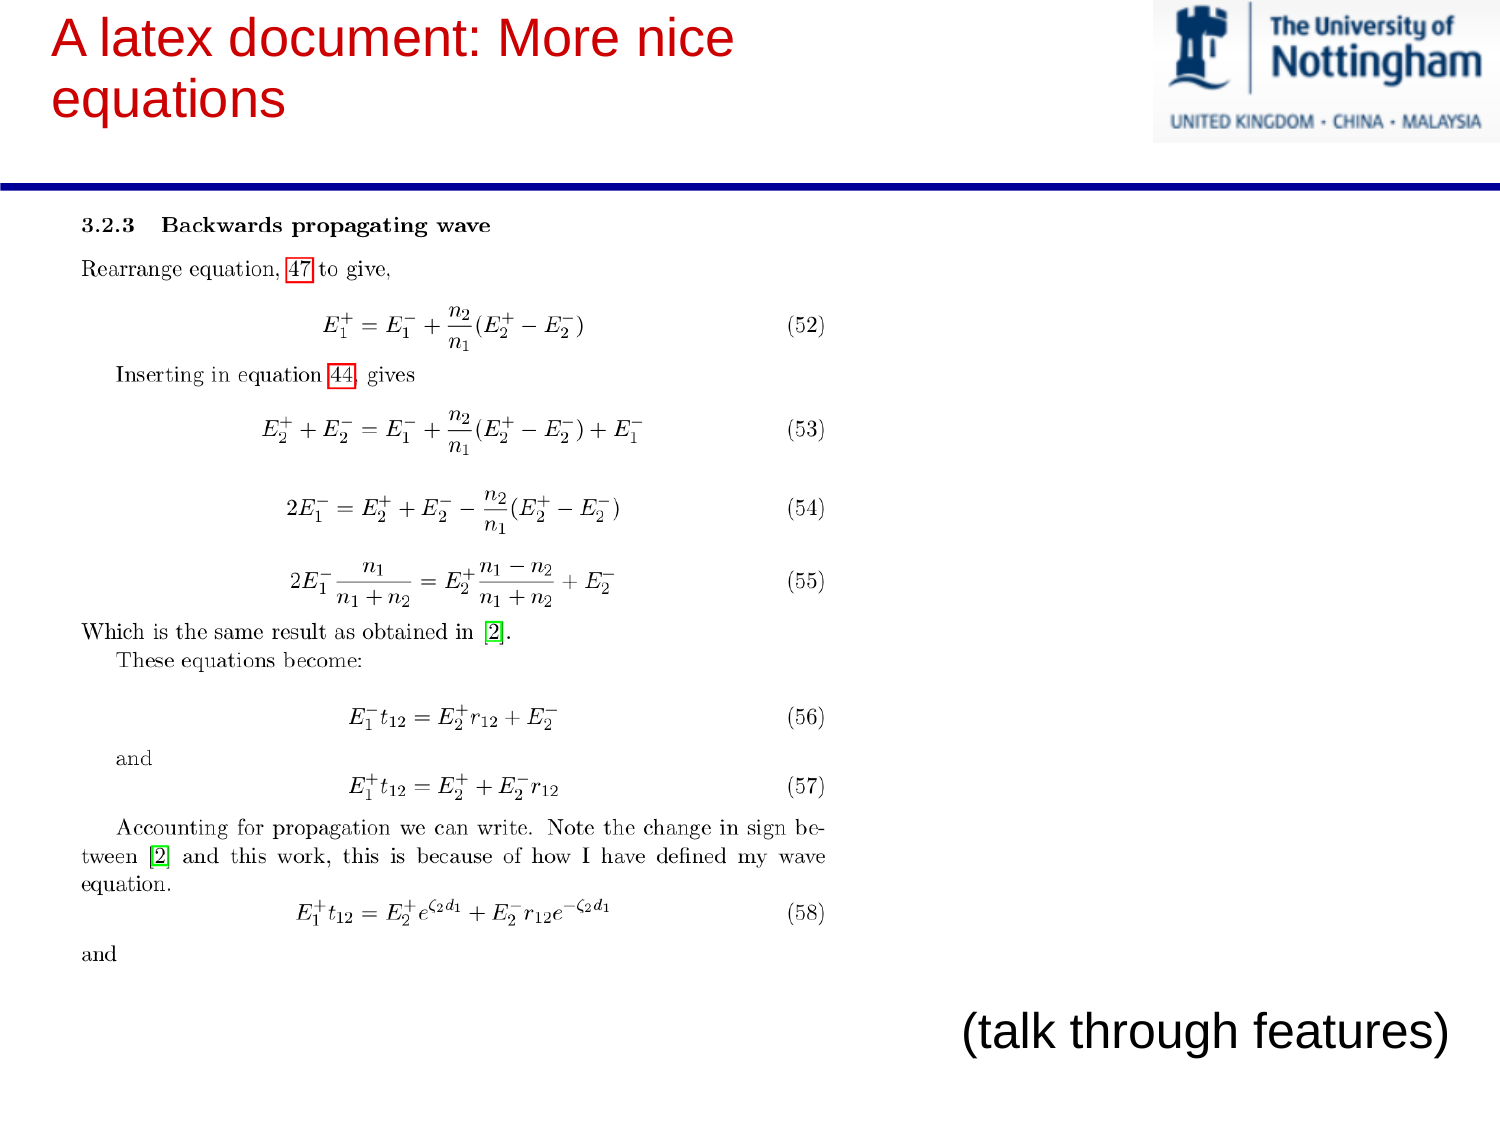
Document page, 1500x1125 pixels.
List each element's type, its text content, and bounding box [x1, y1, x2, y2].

picture [52, 206, 881, 971]
text_box A latex document: More nice equations [36, 0, 991, 137]
picture [1153, 0, 1500, 143]
text_box (talk through features) [910, 995, 1500, 1123]
